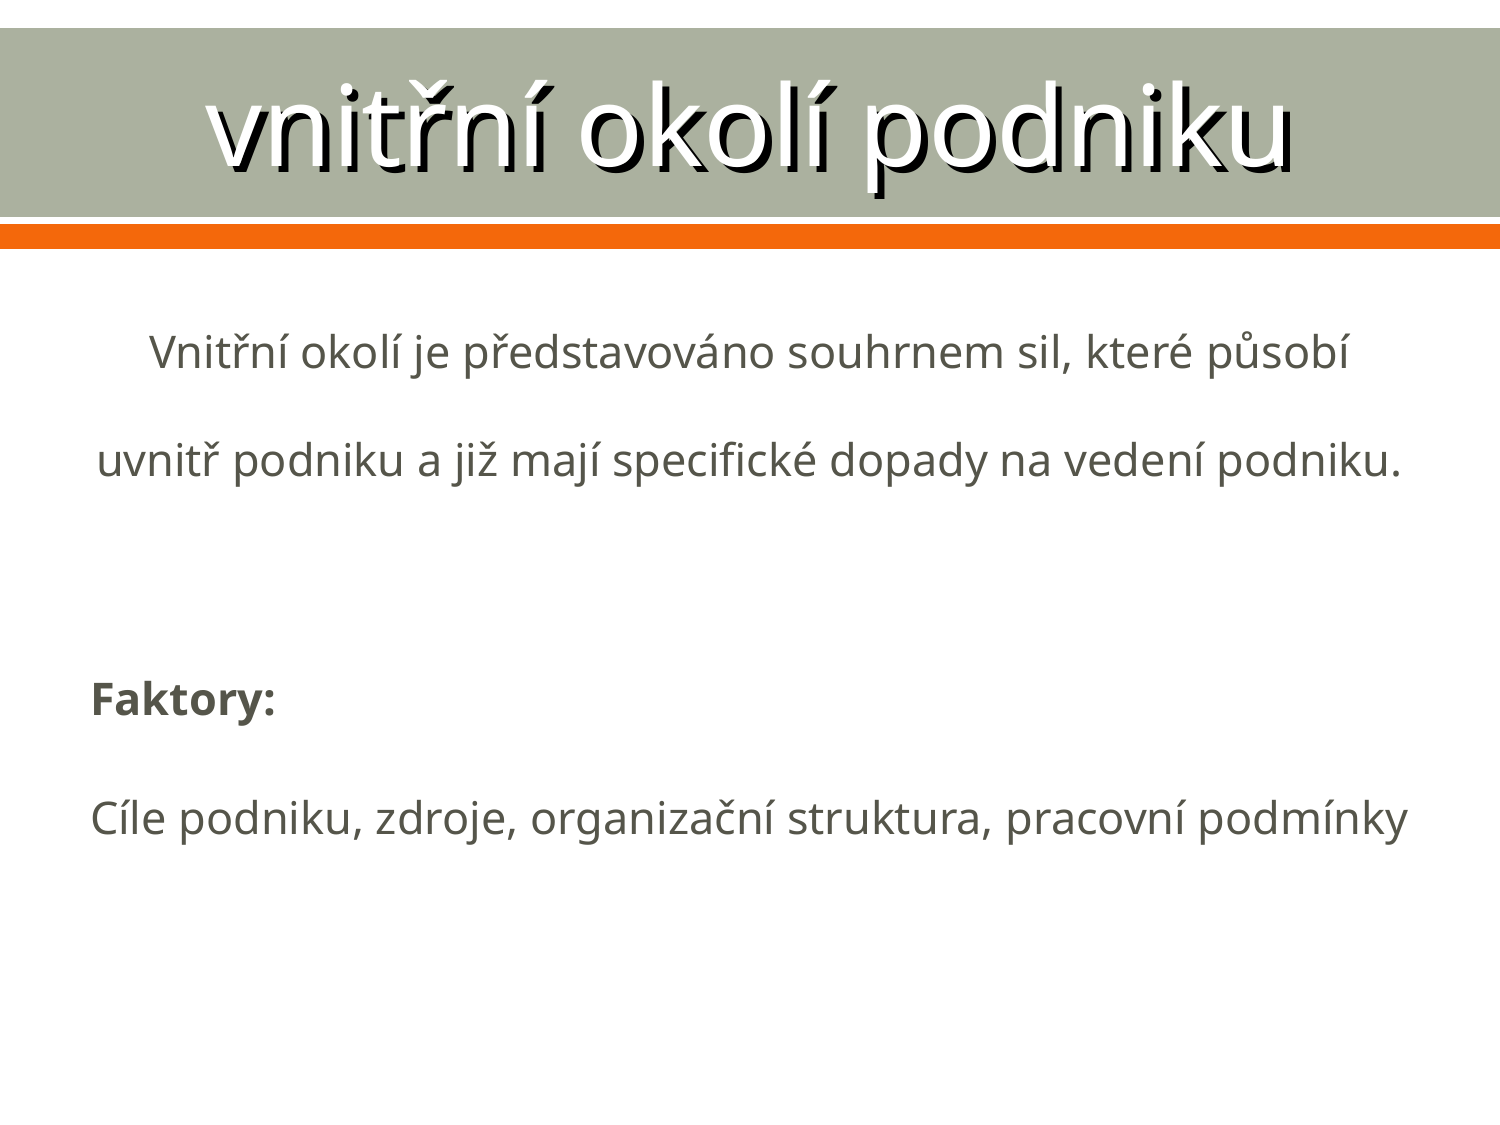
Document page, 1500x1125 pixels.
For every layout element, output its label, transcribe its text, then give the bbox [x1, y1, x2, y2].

title vnitřní okolí podniku [75, 29, 1426, 213]
list Vnitřní okolí je představováno souhrnem sil, které působí uvnitř podniku a již mají specifické dopady na vedení podniku. Faktory: Cíle podniku, zdroje, organizační struktura, pracovní podmínky [75, 262, 1426, 1005]
